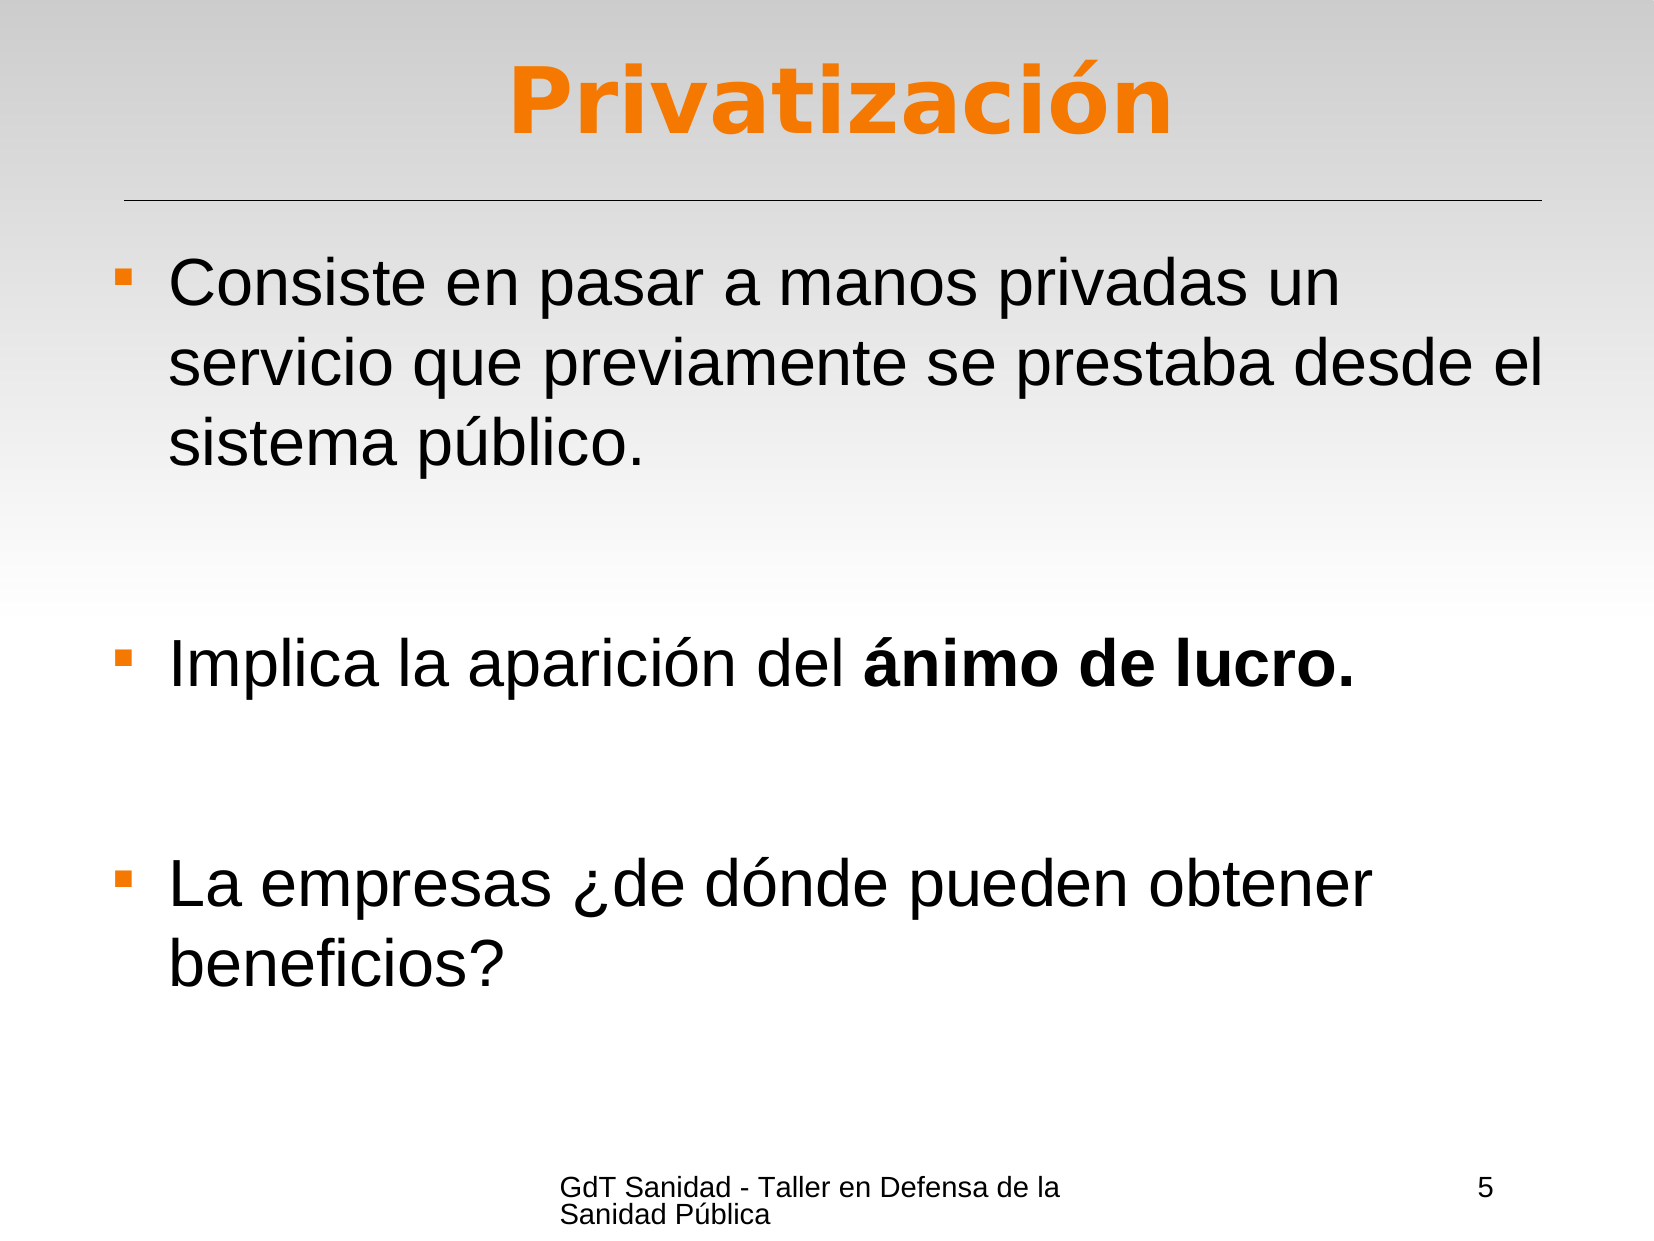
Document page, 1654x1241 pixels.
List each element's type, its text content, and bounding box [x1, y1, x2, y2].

title Privatización [59, 25, 1625, 178]
list Consiste en pasar a manos privadas un servicio que previamente se prestaba desde el sistema público. Implica la aparición del ánimo de lucro. La empresas ¿de dónde pueden obtener beneficios? [82, 231, 1571, 1050]
